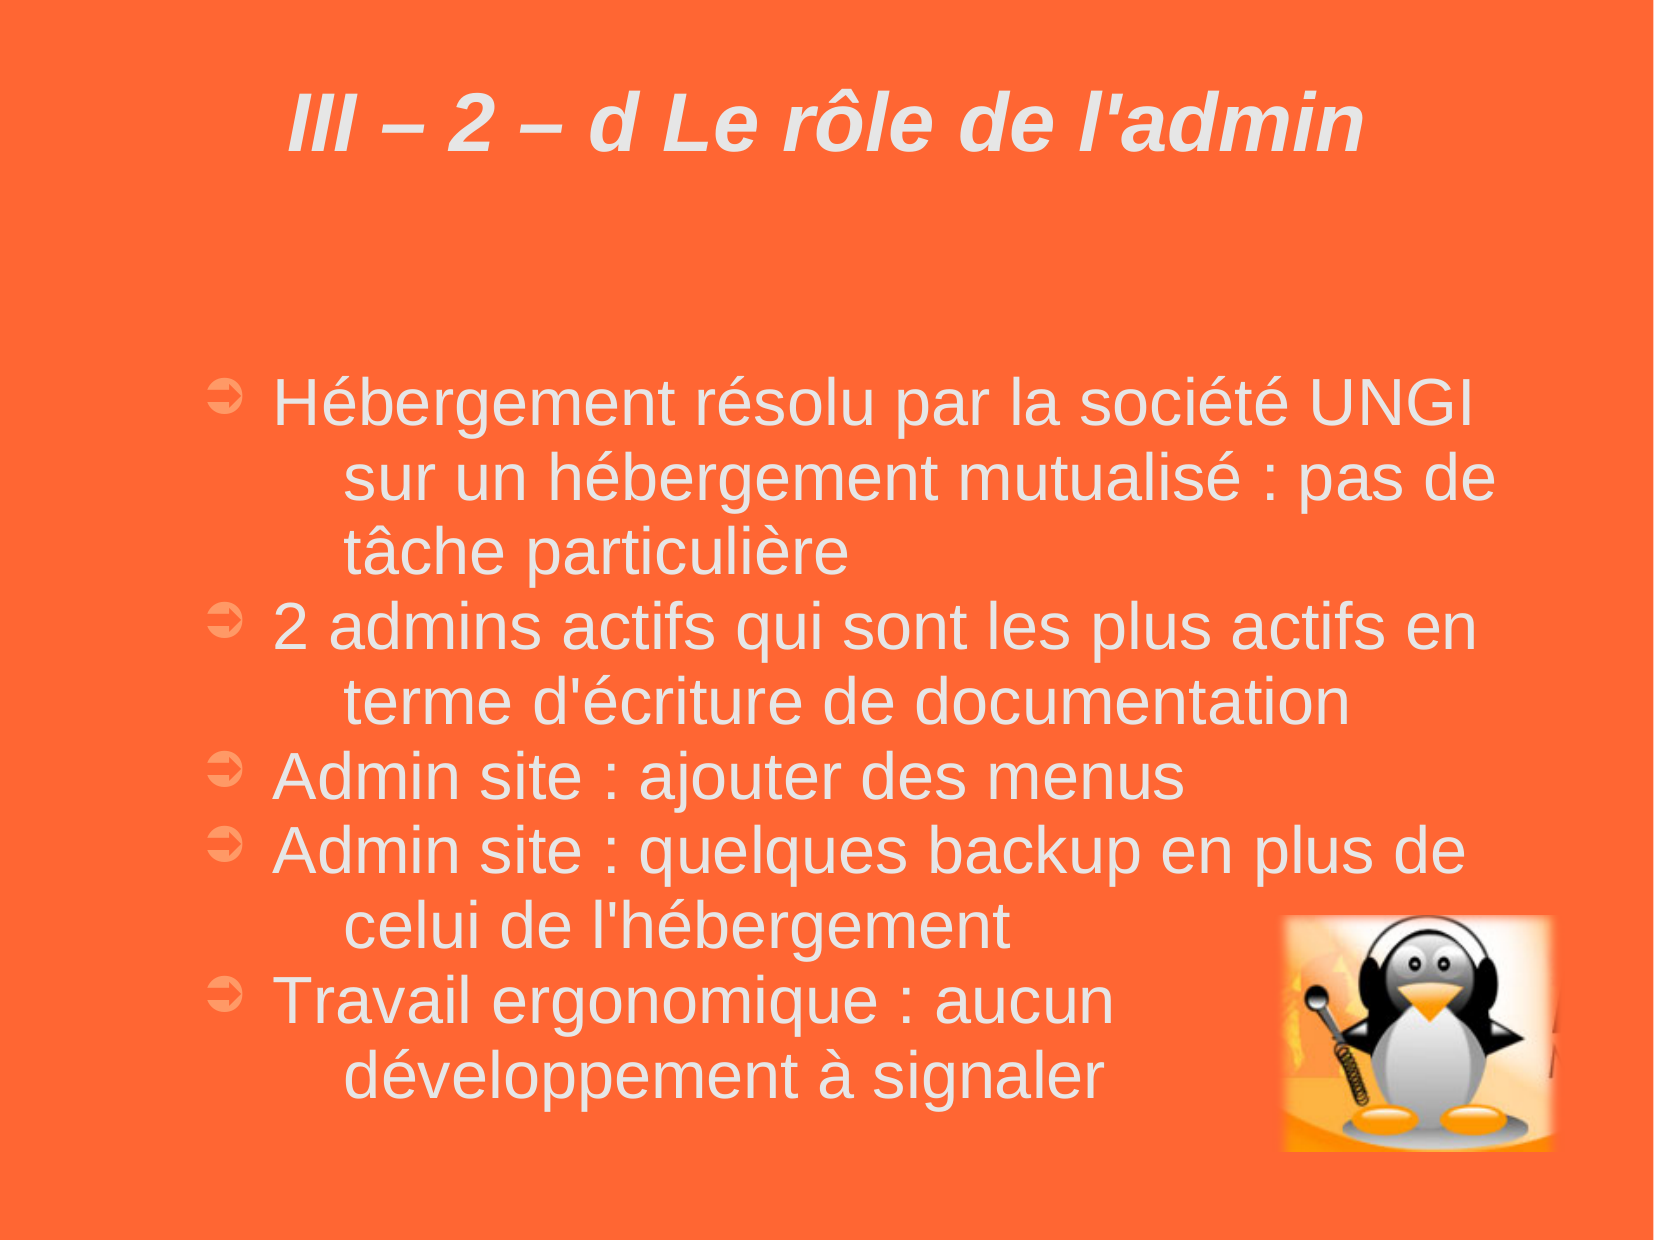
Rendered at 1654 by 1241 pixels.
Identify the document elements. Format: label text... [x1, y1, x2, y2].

picture [1272, 1147, 1565, 1152]
list Hébergement résolu par la société UNGI sur un hébergement mutualisé : pas de tâche particulière 2 admins actifs qui sont les plus actifs en terme d'écriture de documentation Admin site : ajouter des menus Admin site : quelques backup en plus de celui de l'hébergement Travail ergonomique : aucun développement à signaler [178, 364, 1570, 1147]
title III – 2 – d Le rôle de l'admin [121, 19, 1534, 227]
